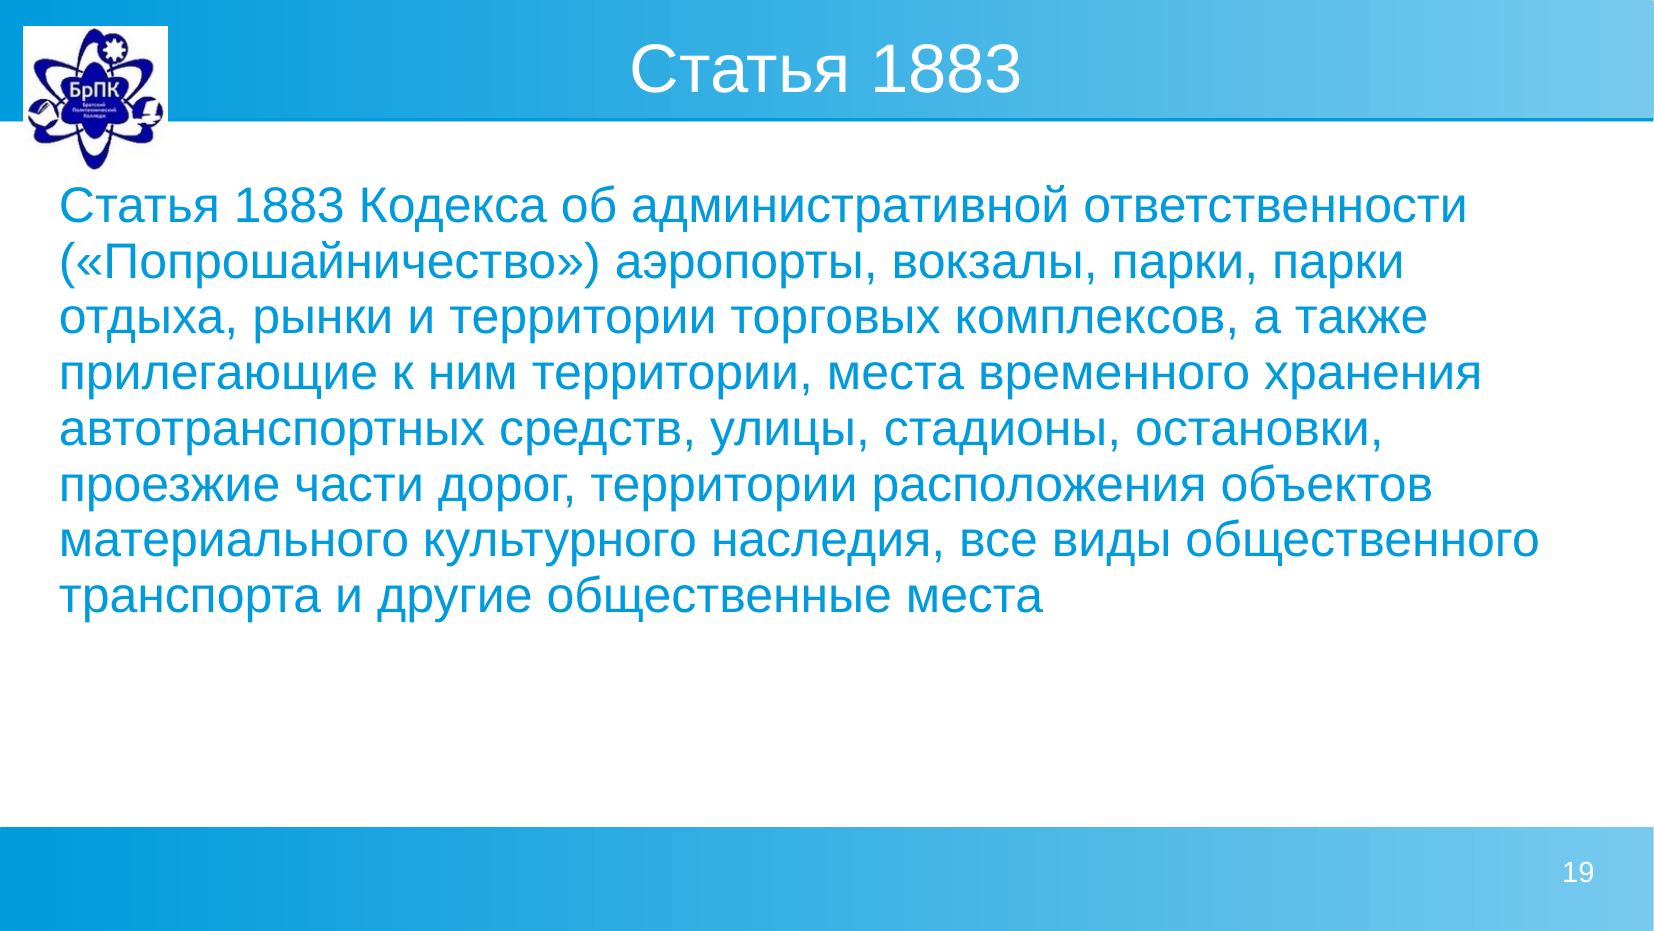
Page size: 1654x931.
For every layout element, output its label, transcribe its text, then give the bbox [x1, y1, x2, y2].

picture [23, 27, 168, 172]
title Статья 1883 [168, 29, 1595, 108]
list Статья 1883 Кодекса об административной ответственности («Попрошайничество») аэропорты, вокзалы, парки, парки отдыха, рынки и территории торговых комплексов, а также прилегающие к ним территории, места временного хранения автотранспортных средств, улицы, стадионы, остановки, проезжие части дорог, территории расположения объектов материального культурного наследия, все виды общественного транспорта и другие общественные места [59, 177, 1595, 768]
